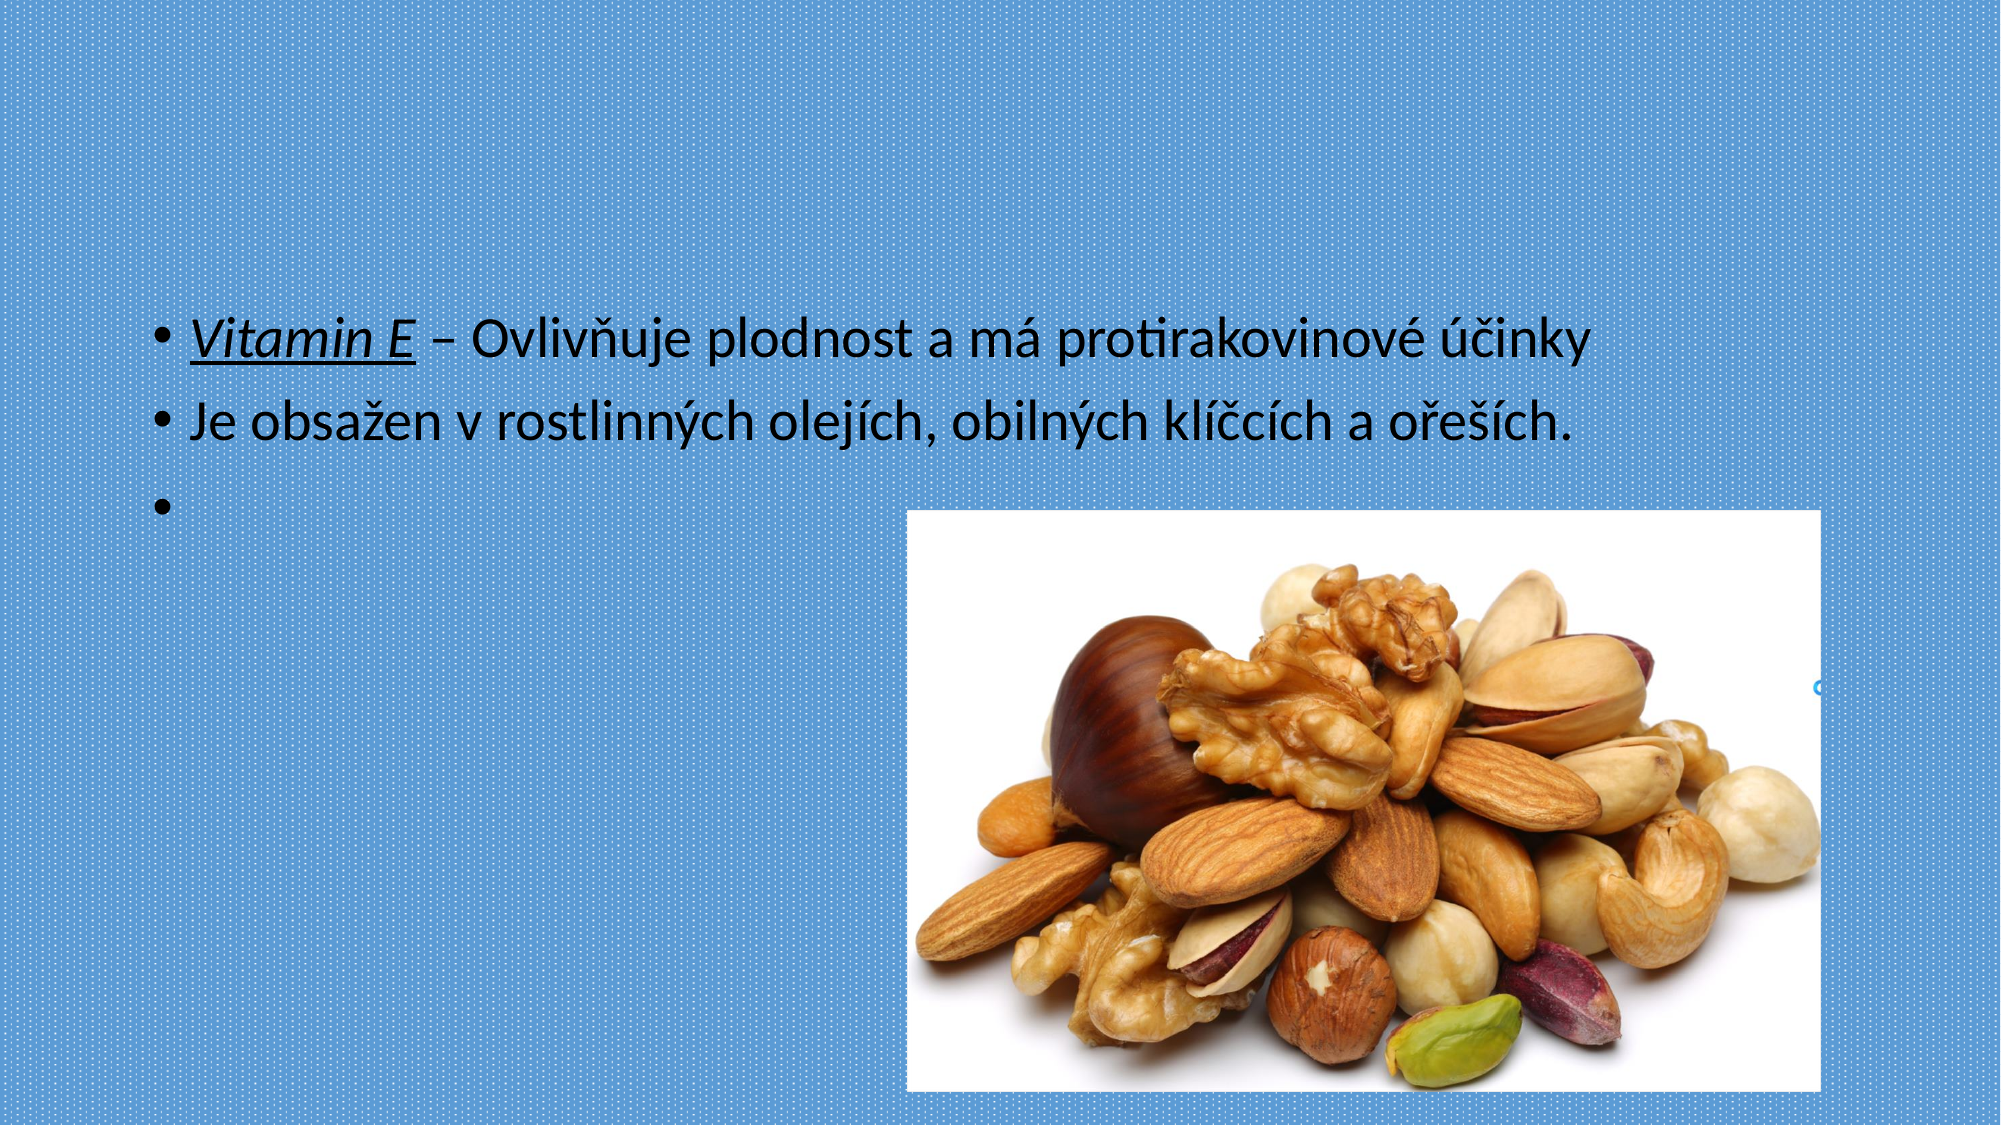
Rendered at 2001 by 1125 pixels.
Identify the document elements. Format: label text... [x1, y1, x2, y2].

title [137, 59, 1863, 278]
picture [907, 510, 1821, 1092]
list Vitamin E – Ovlivňuje plodnost a má protirakovinové účinky Je obsažen v rostlinných olejích, obilných klíčcích a ořeších. [137, 299, 1863, 1014]
